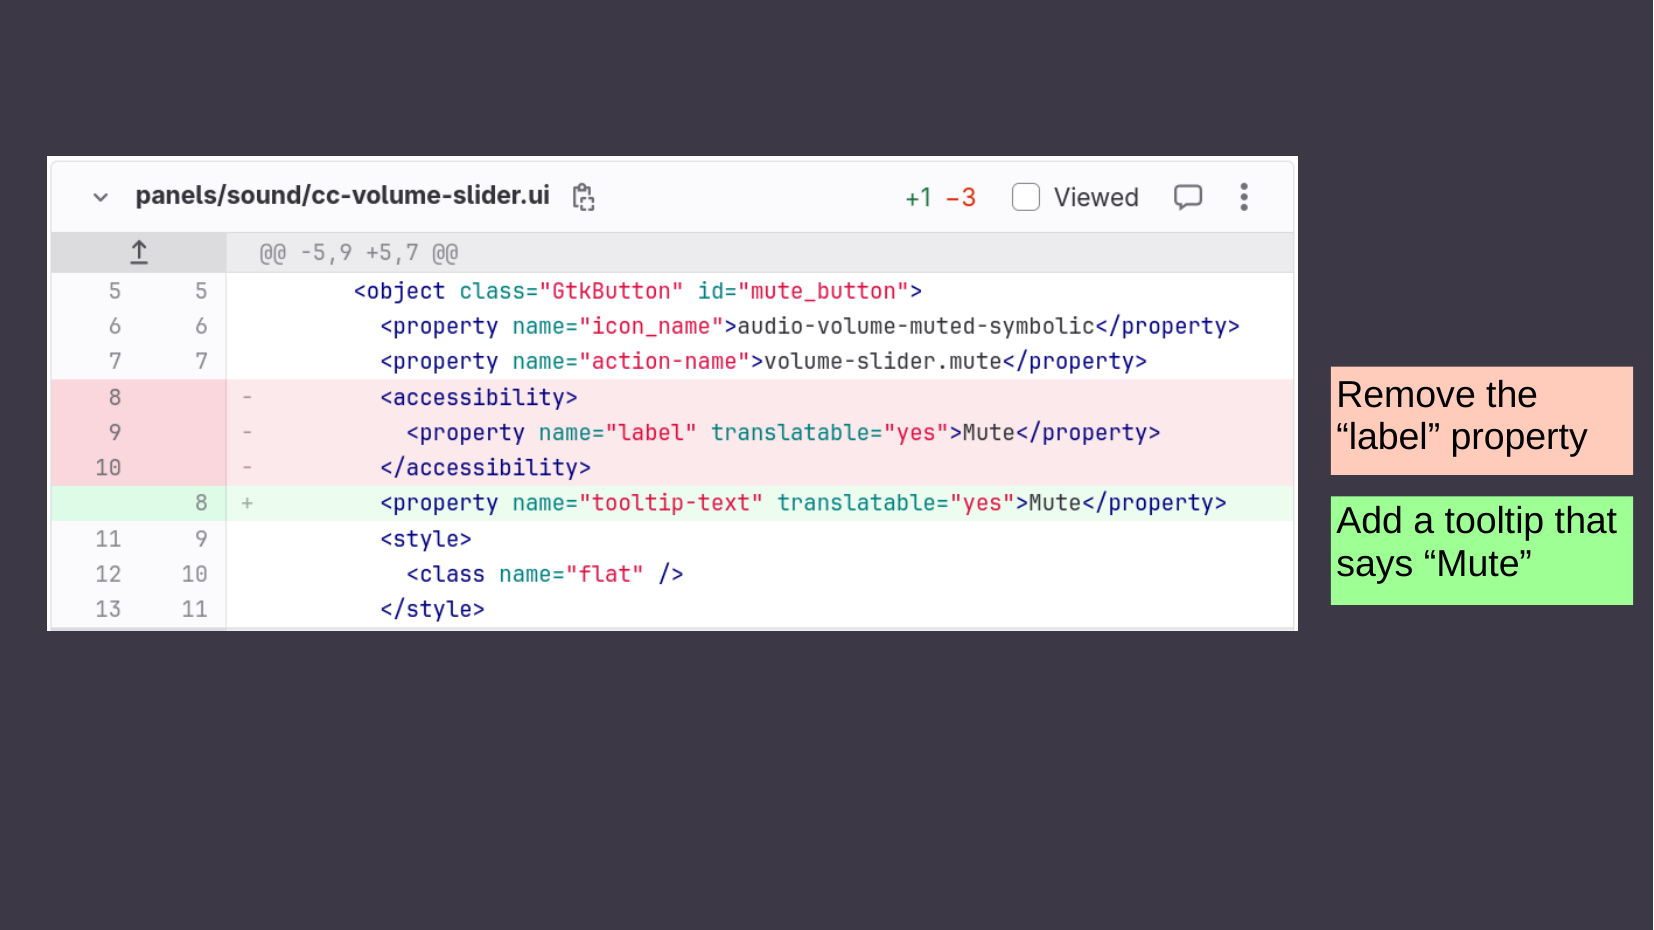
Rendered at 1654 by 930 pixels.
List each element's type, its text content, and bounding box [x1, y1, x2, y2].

text_box [1330, 592, 1634, 605]
text_box Remove the “label” property Add a tooltip that says “Mute” [1321, 366, 1634, 592]
picture [47, 156, 1298, 631]
